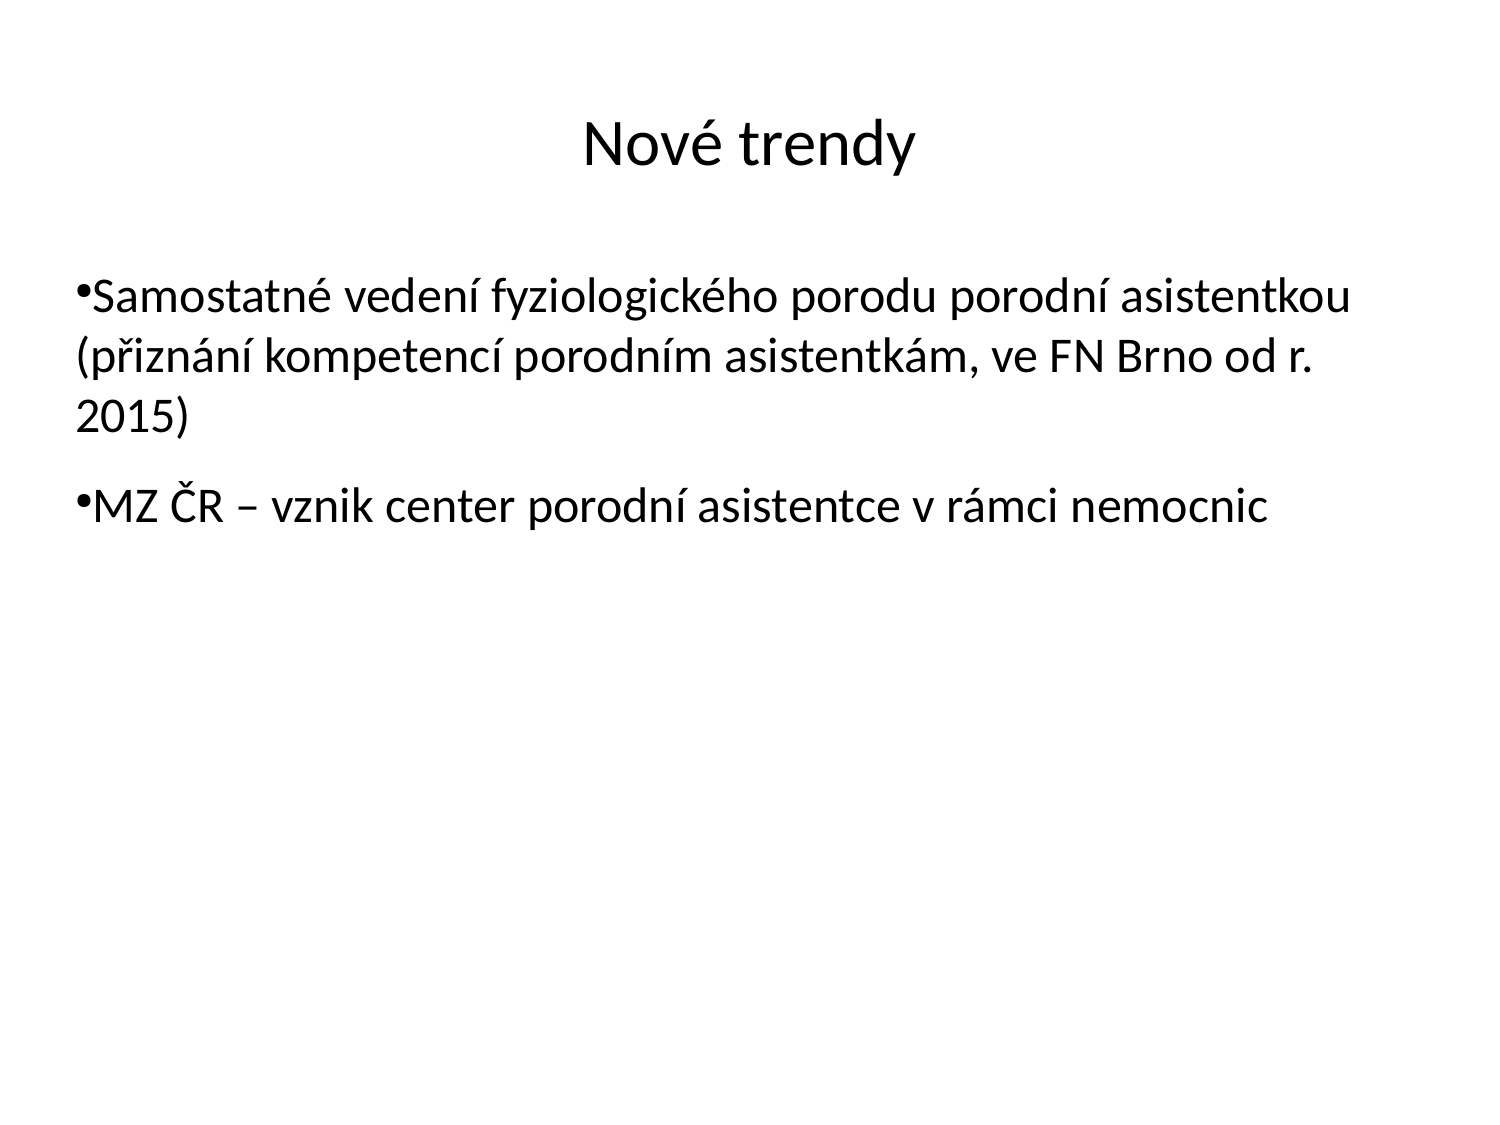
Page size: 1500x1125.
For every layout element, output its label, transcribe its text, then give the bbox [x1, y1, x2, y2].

list Samostatné vedení fyziologického porodu porodní asistentkou (přiznání kompetencí porodním asistentkám, ve FN Brno od r. 2015) MZ ČR – vznik center porodní asistentce v rámci nemocnic [75, 262, 1425, 1005]
title Nové trendy [75, 44, 1425, 233]
